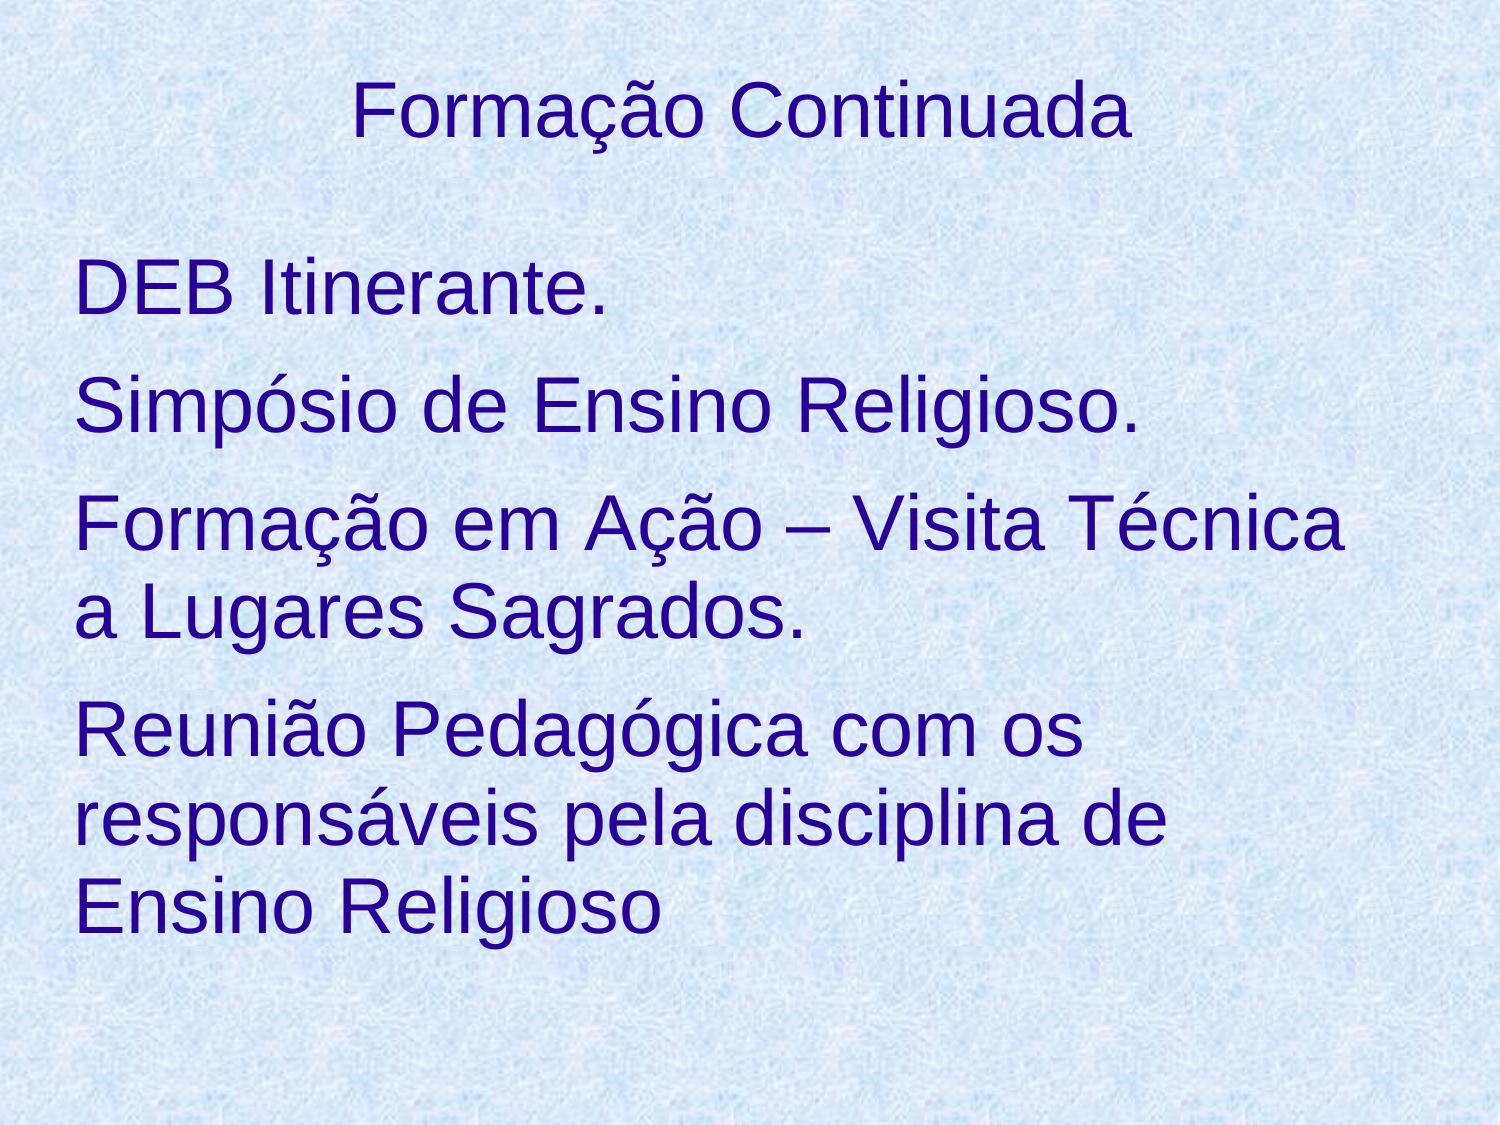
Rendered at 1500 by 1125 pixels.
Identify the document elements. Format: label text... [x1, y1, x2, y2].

picture [0, 0, 1500, 1125]
text_box DEB Itinerante. Simpósio de Ensino Religioso. Formação em Ação – Visita Técnica a Lugares Sagrados. Reunião Pedagógica com os responsáveis pela disciplina de Ensino Religioso [59, 236, 1388, 959]
text_box Formação Continuada [324, 59, 1181, 163]
